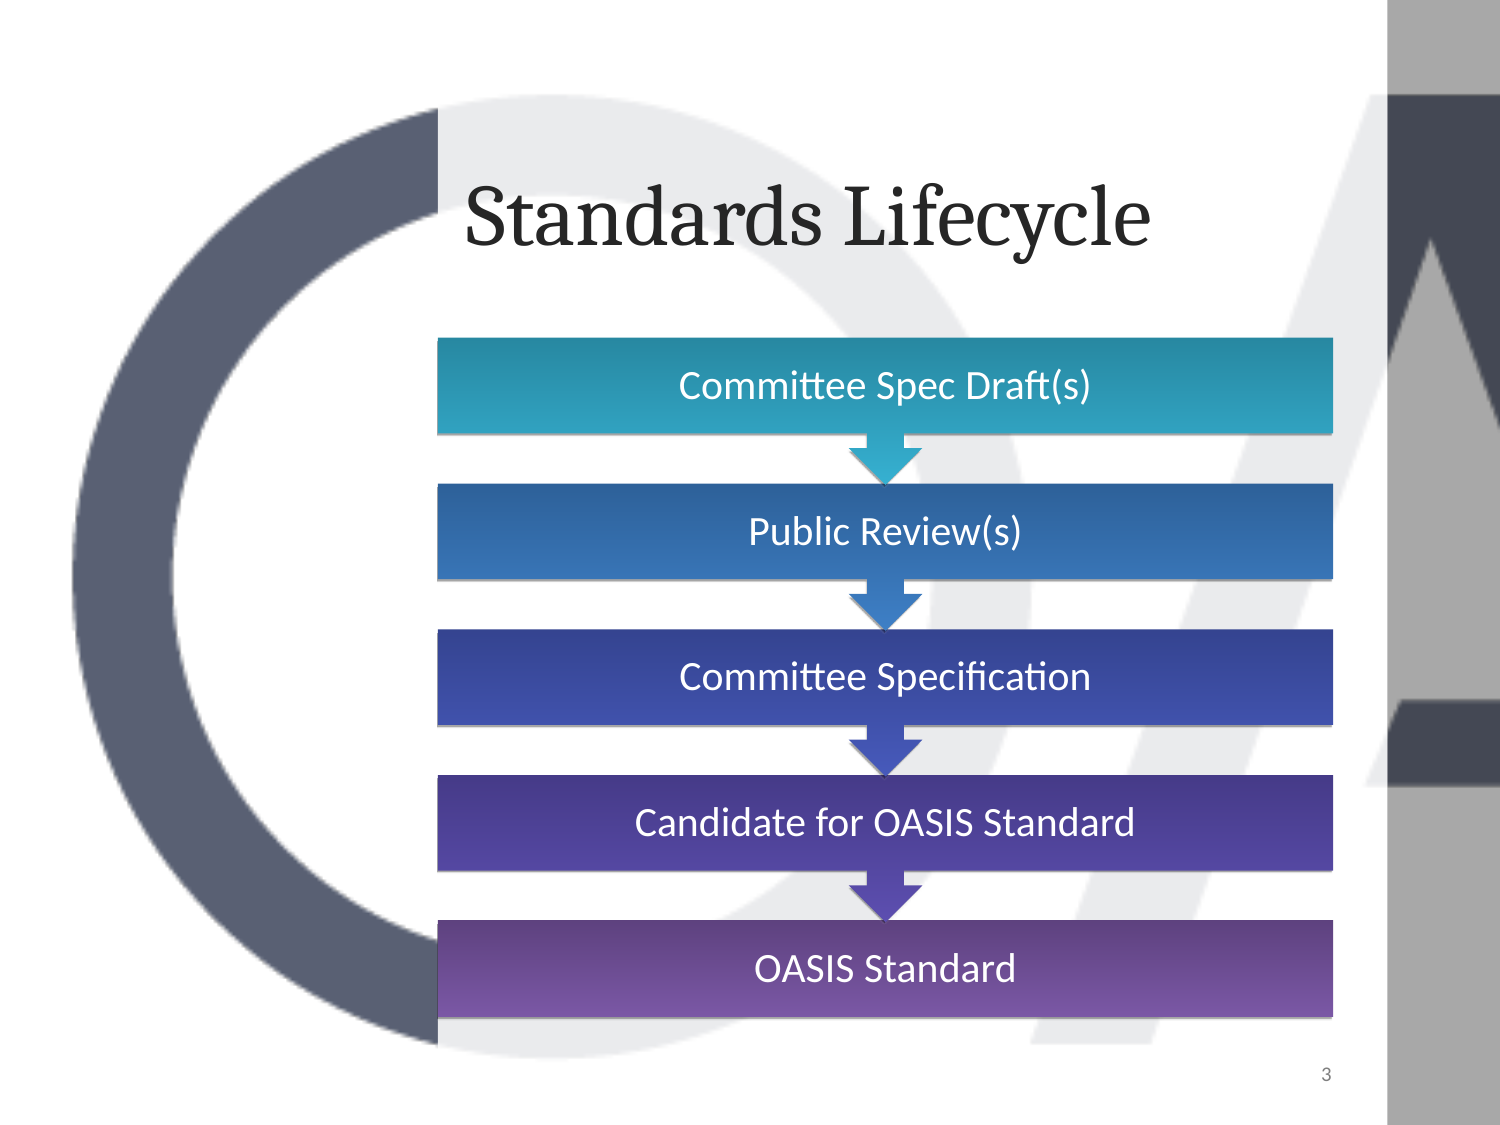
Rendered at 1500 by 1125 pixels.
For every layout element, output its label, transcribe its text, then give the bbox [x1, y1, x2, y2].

text_box 3 [1306, 1042, 1370, 1103]
text_box [438, 0, 1500, 1125]
text_box Committee Specification [437, 629, 1334, 777]
text_box OASIS Standard [437, 920, 1334, 1017]
picture [0, 0, 438, 1125]
text_box Candidate for OASIS Standard [437, 775, 1334, 923]
text_box Public Review(s) [437, 483, 1334, 631]
text_box [438, 725, 883, 775]
text_box [438, 434, 882, 483]
text_box [438, 580, 882, 629]
text_box [438, 871, 882, 920]
text_box Committee Spec Draft(s) [437, 337, 1334, 485]
title Standards Lifecycle [451, 60, 1287, 337]
